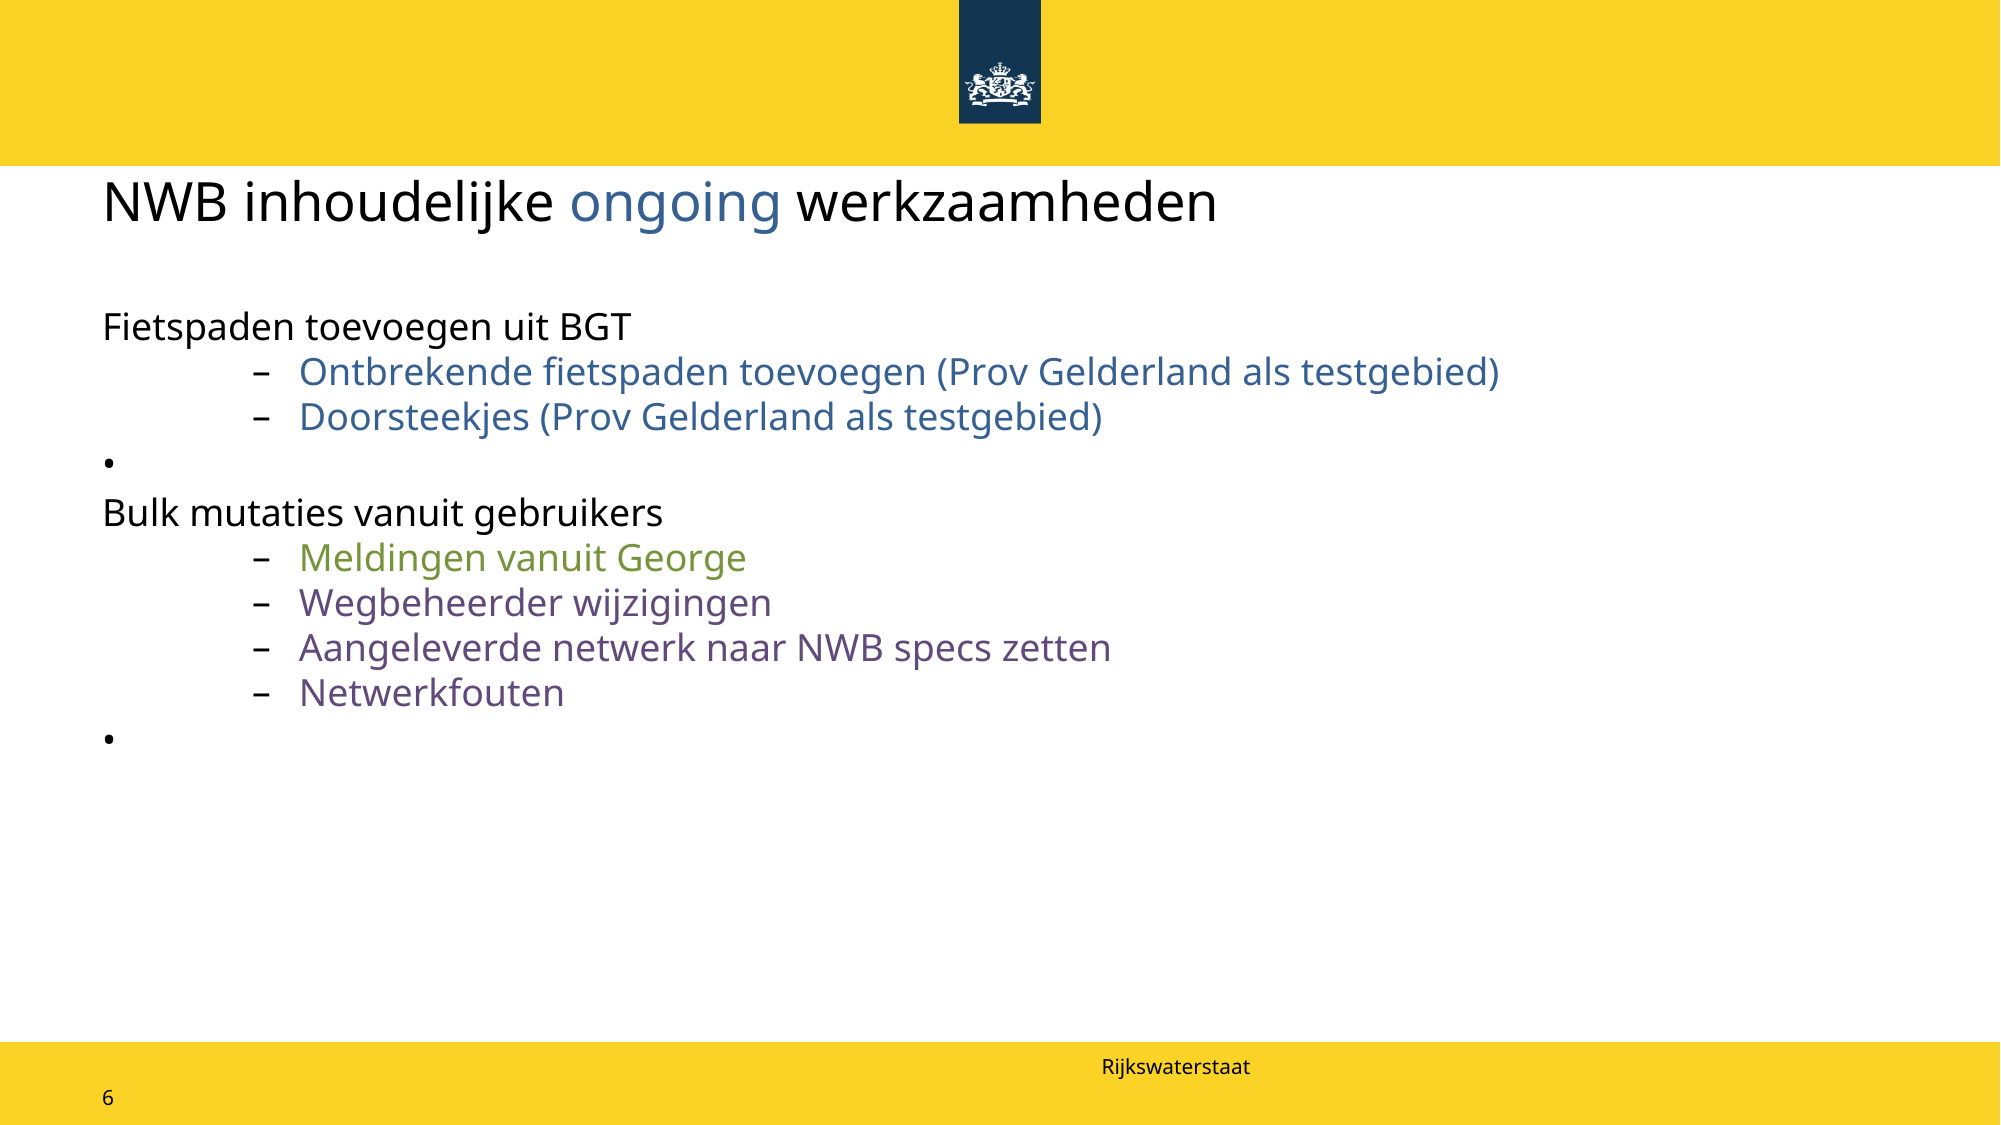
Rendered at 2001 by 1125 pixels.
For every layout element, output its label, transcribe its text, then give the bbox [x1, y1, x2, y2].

title NWB inhoudelijke ongoing werkzaamheden [102, 162, 1940, 244]
text_box 6 [102, 1084, 519, 1105]
list Fietspaden toevoegen uit BGT Ontbrekende fietspaden toevoegen (Prov Gelderland als testgebied) Doorsteekjes (Prov Gelderland als testgebied) Bulk mutaties vanuit gebruikers Meldingen vanuit George Wegbeheerder wijzigingen Aangeleverde netwerk naar NWB specs zetten Netwerkfouten [102, 302, 1940, 1019]
